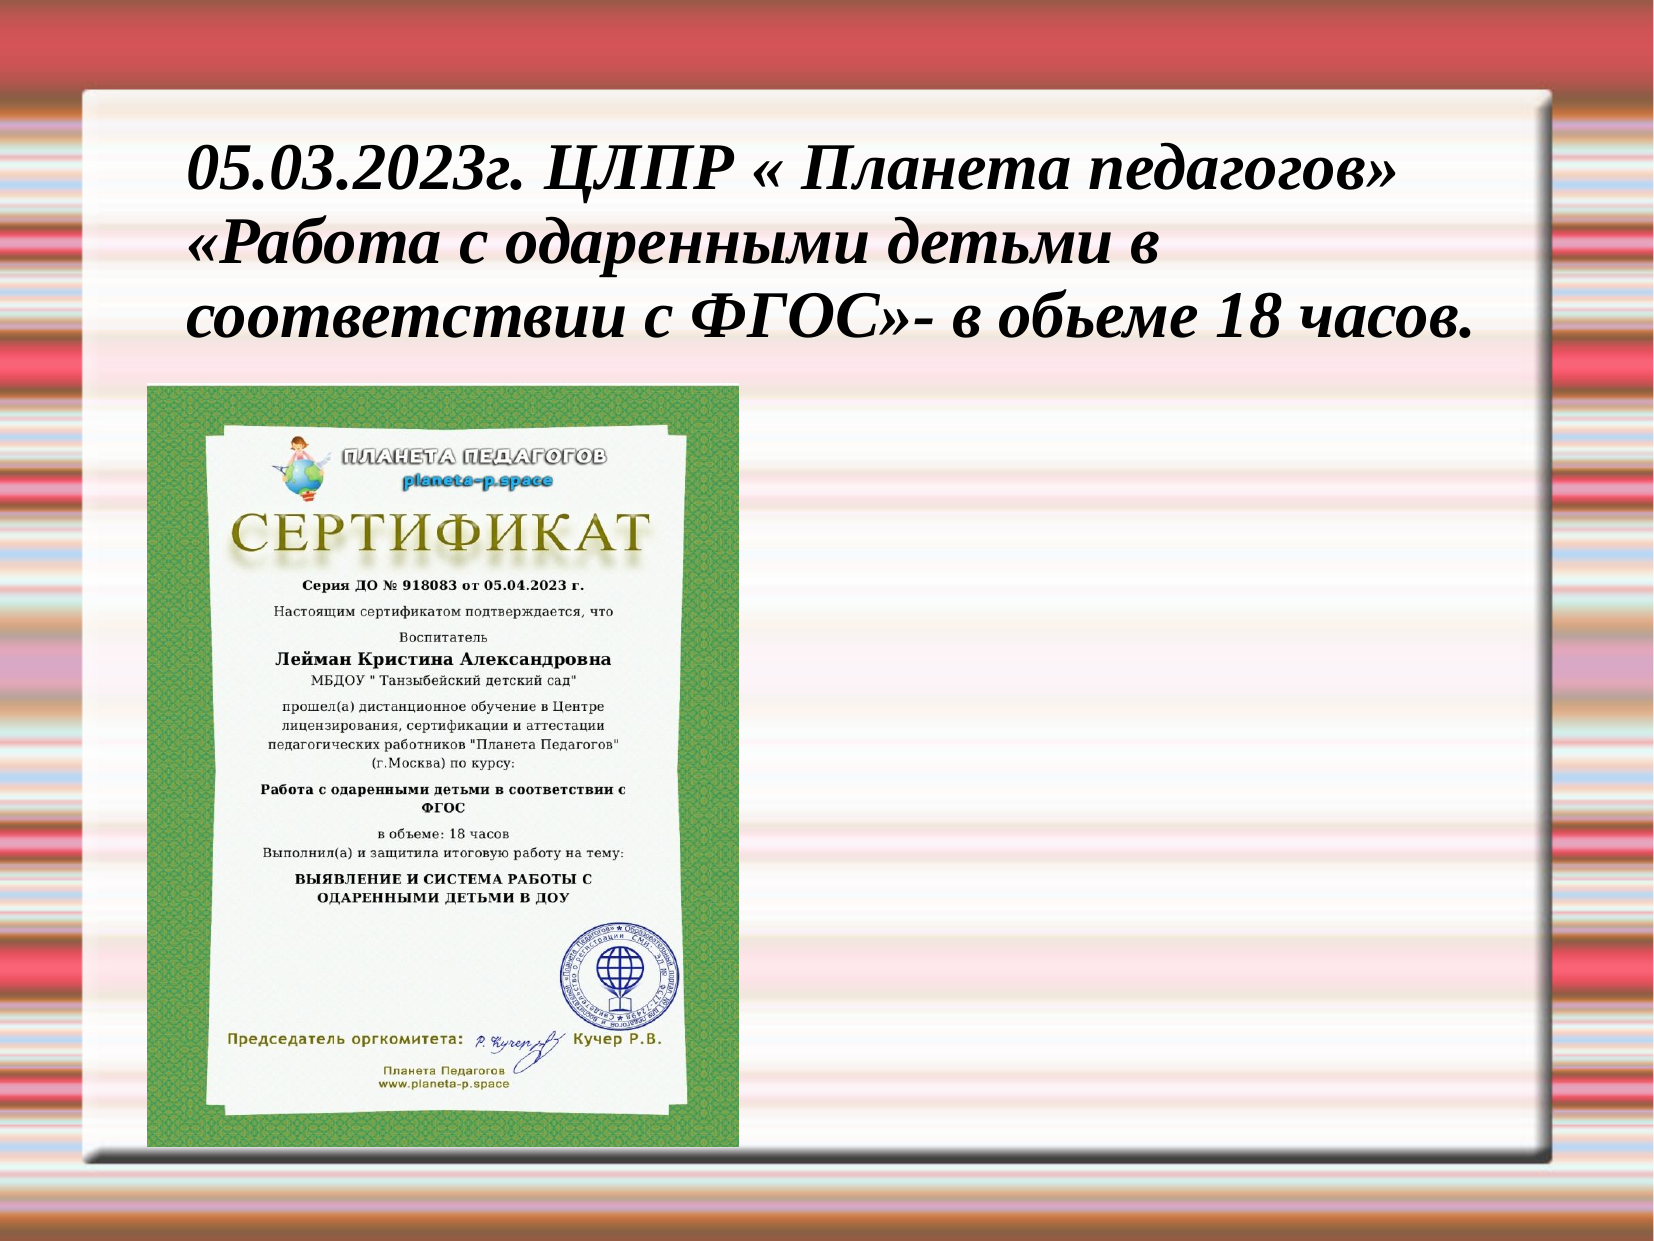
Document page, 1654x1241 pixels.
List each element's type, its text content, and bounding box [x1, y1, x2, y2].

picture [0, 0, 1654, 1241]
text_box 05.03.2023г. ЦЛПР « Планета педагогов» «Работа с одаренными детьми в соответствии с ФГОС»- в обьеме 18 часов. [88, 122, 1565, 443]
